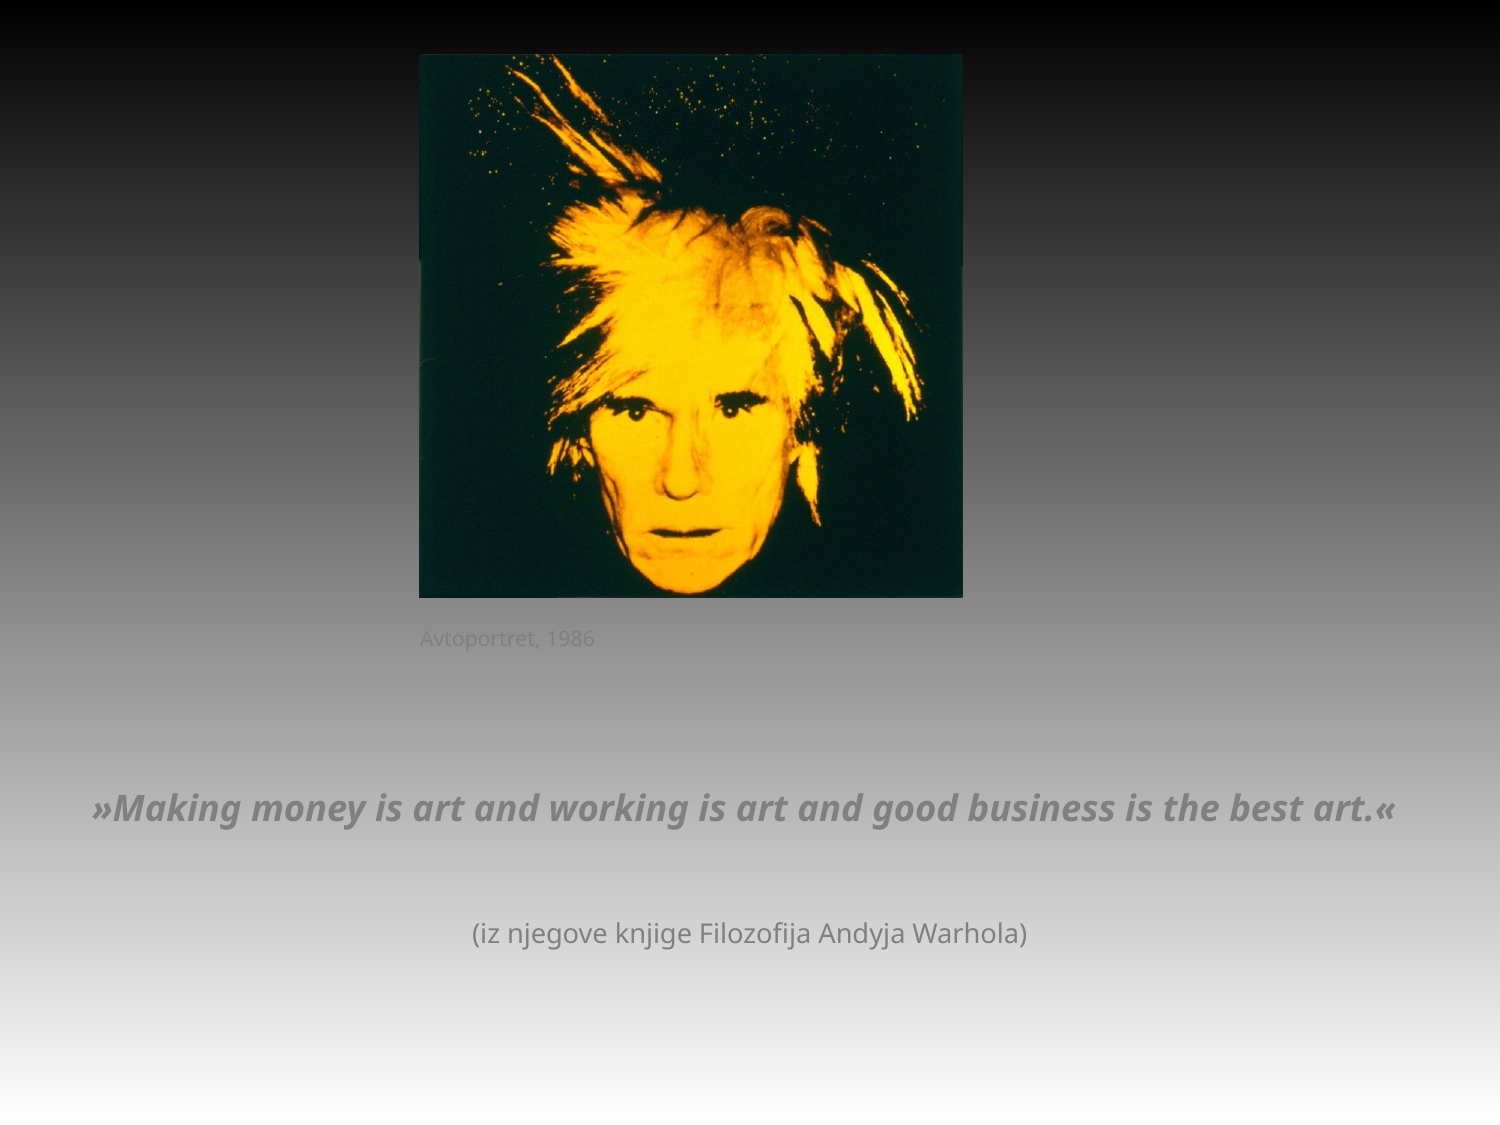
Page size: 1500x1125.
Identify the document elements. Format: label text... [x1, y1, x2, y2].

picture [419, 54, 963, 598]
list Avtoportret, 1986 »Making money is art and working is art and good business is the best art.« (iz njegove knjige Filozofija Andyja Warhola) [75, 262, 1425, 1005]
title [75, 0, 1425, 262]
